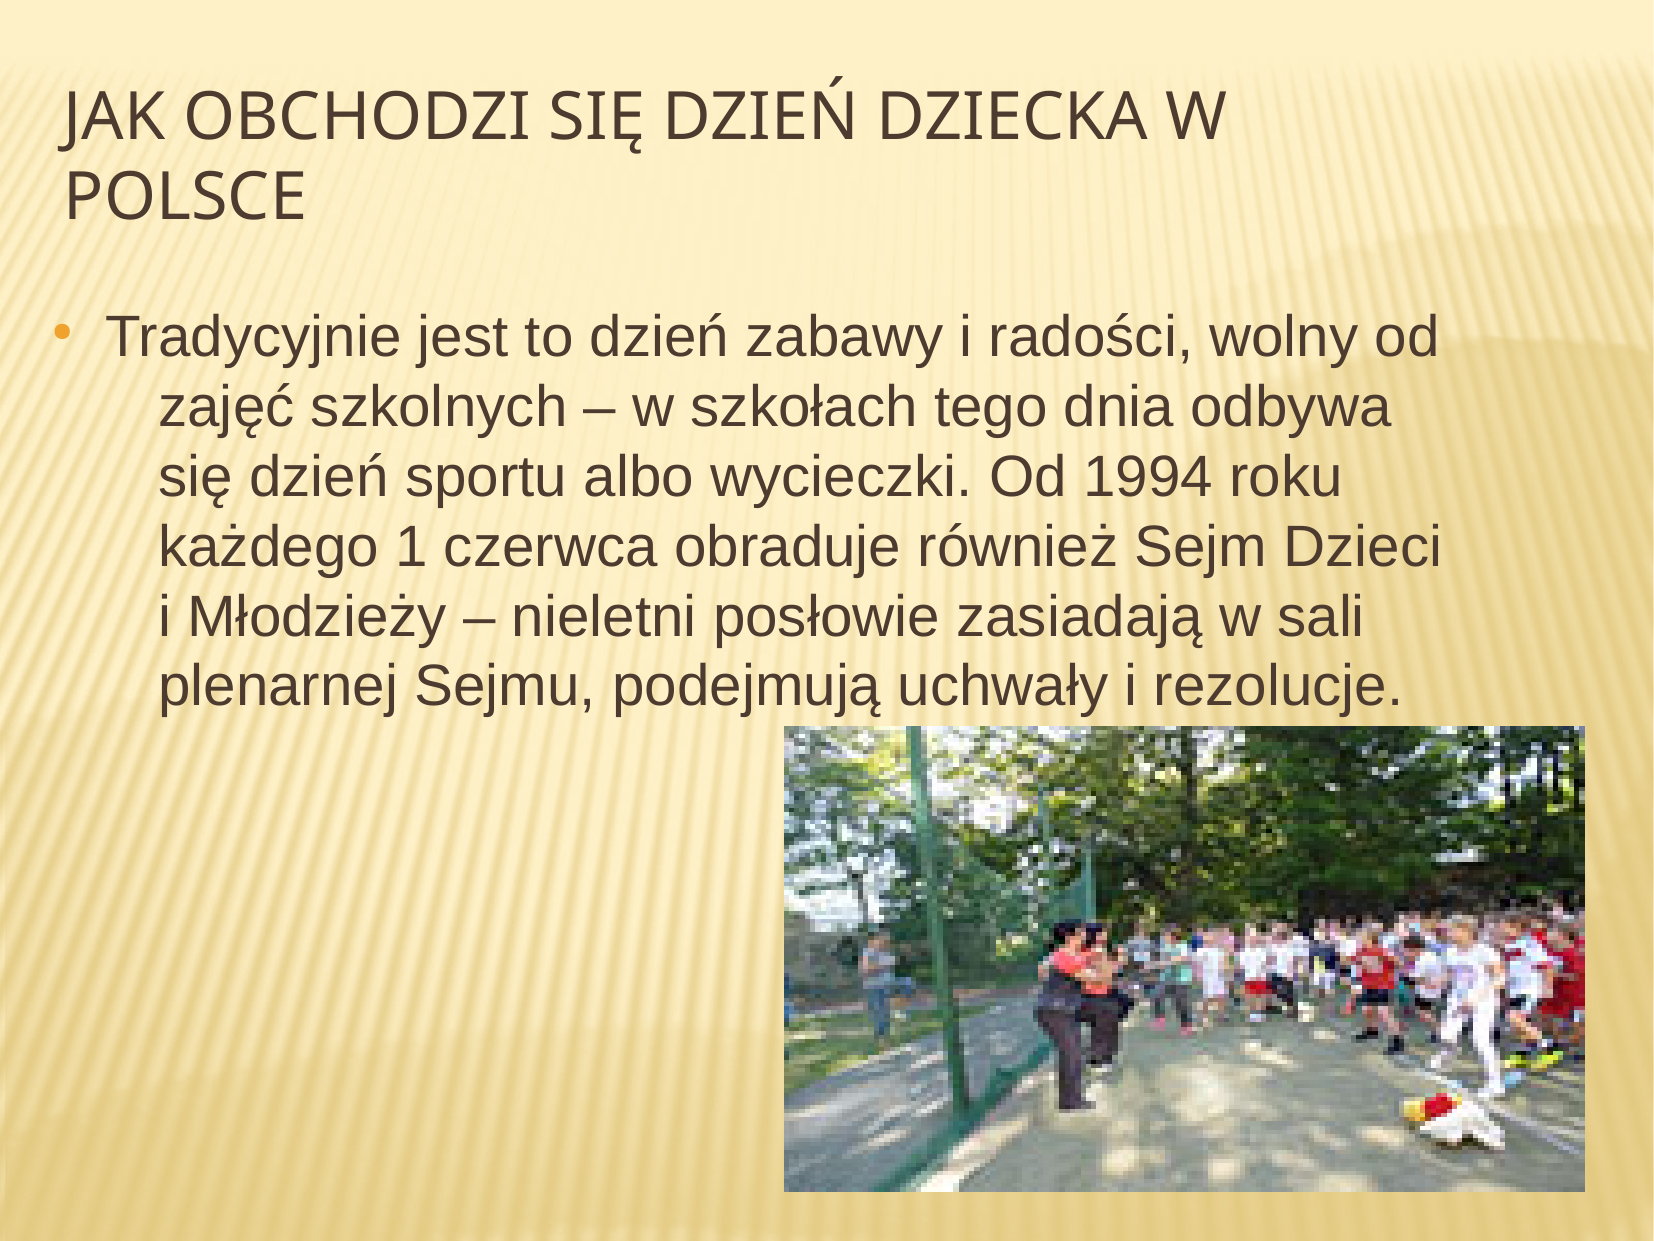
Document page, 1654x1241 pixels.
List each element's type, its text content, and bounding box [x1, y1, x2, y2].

title Jak obchodzi się dzień dziecka w Polsce [47, 49, 1489, 257]
list Tradycyjnie jest to dzień zabawy i radości, wolny od zajęć szkolnych – w szkołach tego dnia odbywa się dzień sportu albo wycieczki. Od 1994 roku każdego 1 czerwca obraduje również Sejm Dzieci i Młodzieży – nieletni posłowie zasiadają w sali plenarnej Sejmu, podejmują uchwały i rezolucje. [0, 290, 1489, 1109]
picture [784, 726, 1585, 1192]
